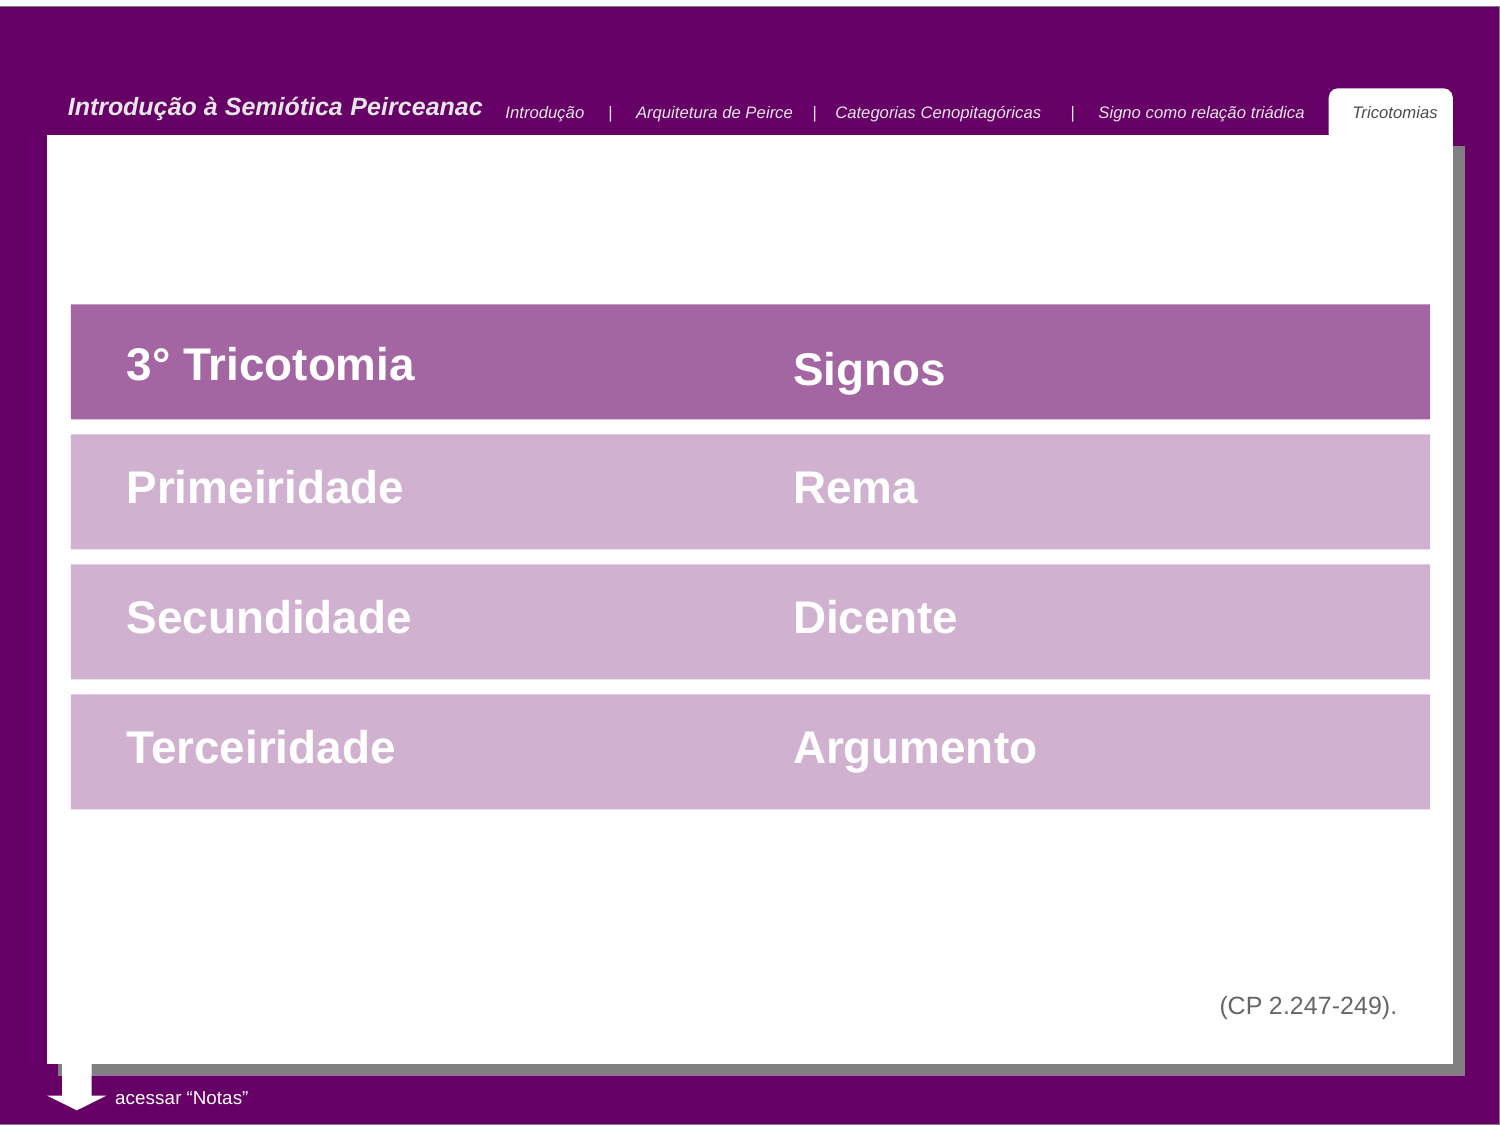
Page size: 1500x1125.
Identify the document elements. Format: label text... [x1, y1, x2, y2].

text_box 3° Tricotomia [112, 331, 532, 434]
text_box Rema [778, 454, 1170, 564]
text_box [70, 564, 1431, 680]
text_box Primeiridade [112, 455, 532, 564]
text_box Dicente [778, 584, 1170, 694]
text_box Terceiridade [112, 715, 532, 826]
text_box Secundidade [112, 585, 532, 694]
text_box (CP 2.247-249). [1204, 984, 1422, 1028]
text_box [70, 694, 1431, 810]
text_box Signos [778, 336, 1170, 448]
text_box acessar “Notas” [100, 1080, 278, 1117]
text_box [70, 304, 1431, 420]
text_box Argumento [778, 714, 1170, 826]
text_box [70, 434, 1431, 550]
text_box [47, 1051, 100, 1111]
